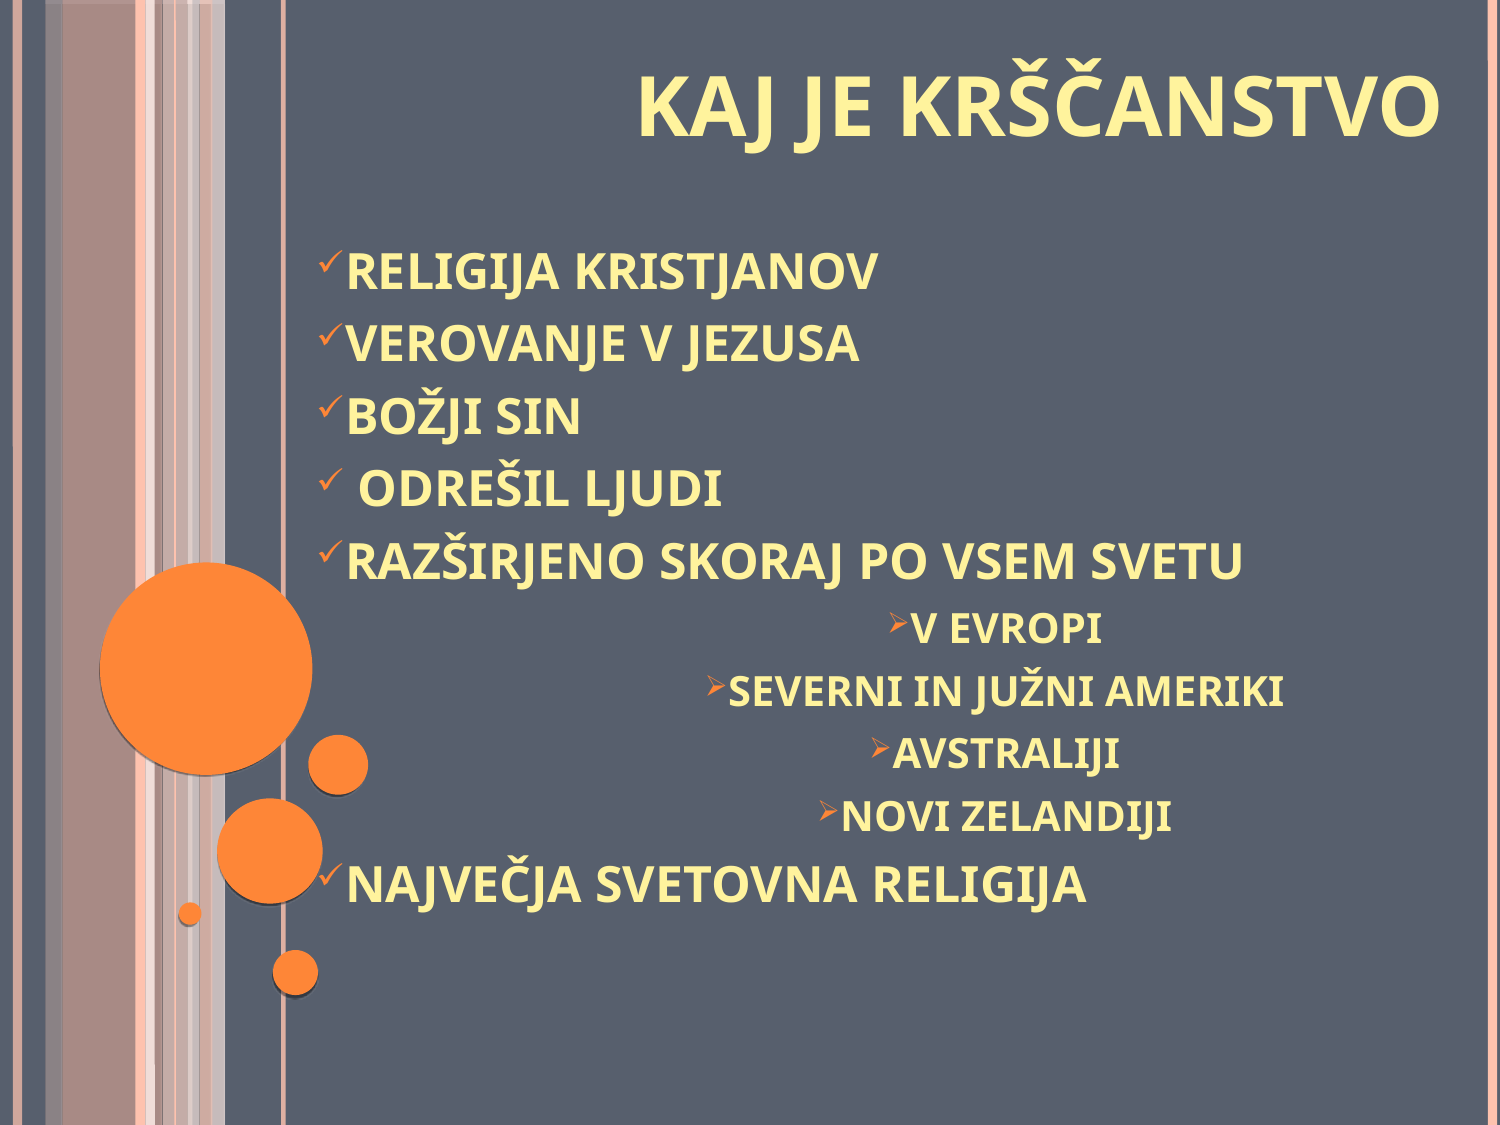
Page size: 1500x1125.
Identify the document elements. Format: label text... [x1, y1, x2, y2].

title Kaj je krščanstvo [620, 31, 1471, 161]
list RELIGIJA KRISTJANOV VEROVANJE V JEZUSA BOŽJI SIN ODREŠIL LJUDI RAZŠIRJENO SKORAJ PO VSEM SVETU V EVROPI SEVERNI IN JUŽNI AMERIKI AVSTRALIJI NOVI ZELANDIJI NAJVEČJA SVETOVNA RELIGIJA [301, 231, 1500, 1094]
